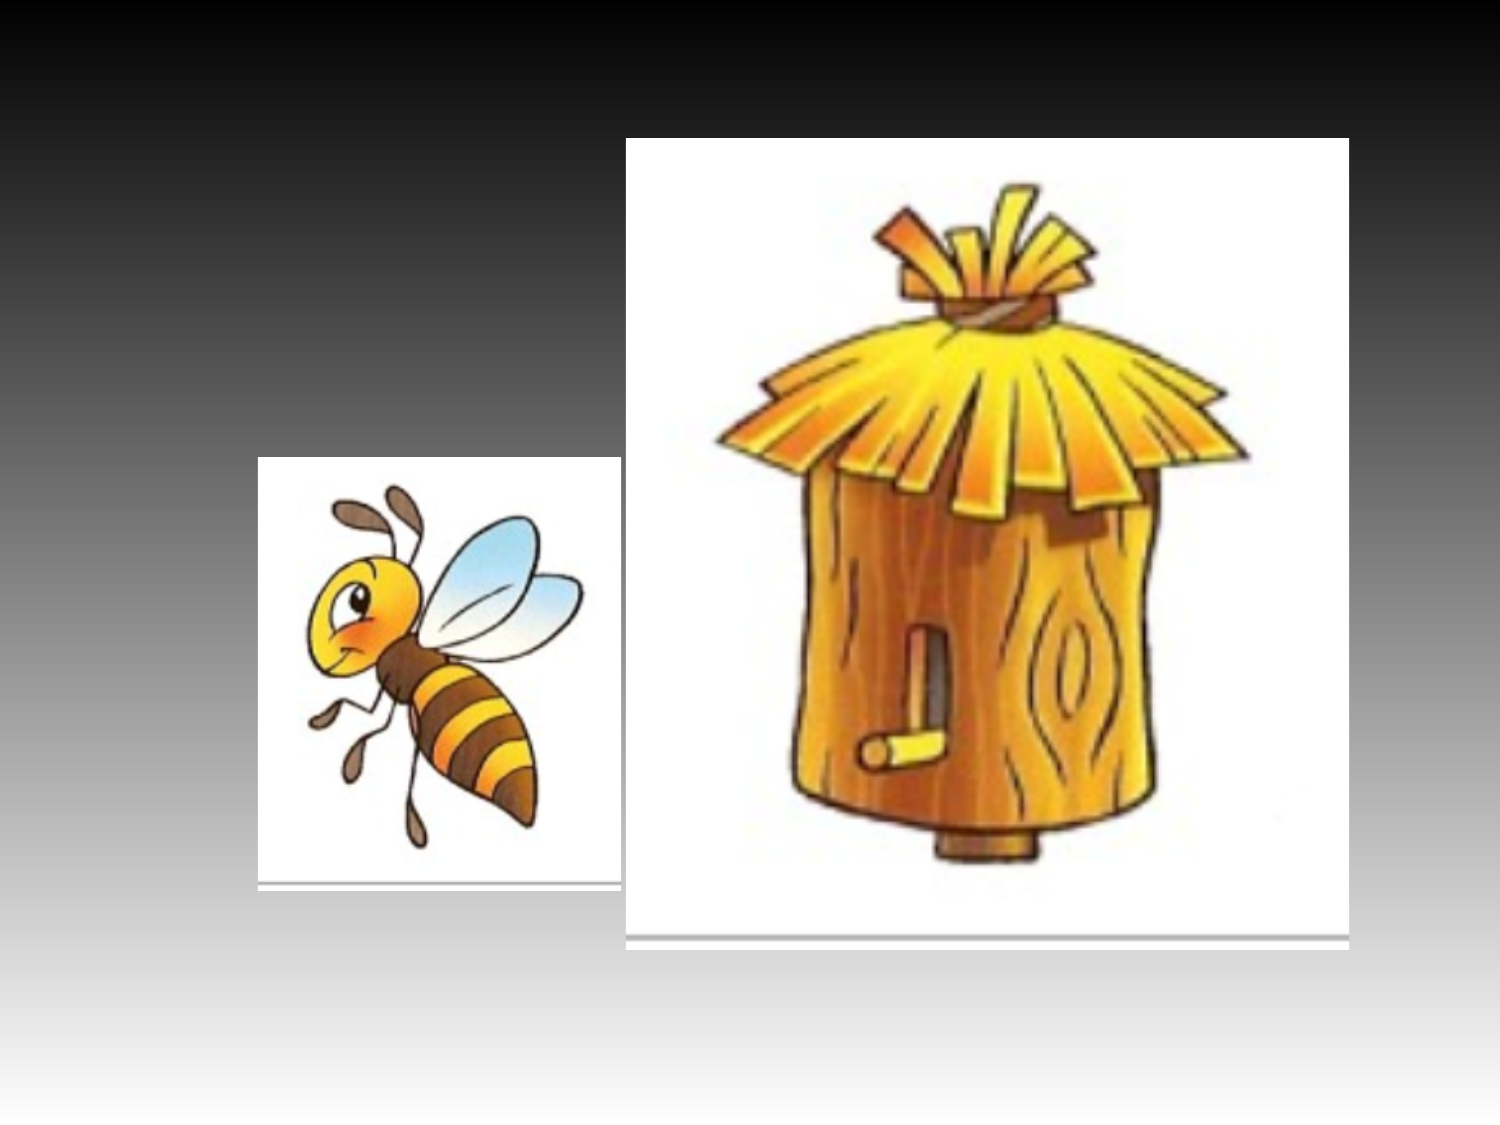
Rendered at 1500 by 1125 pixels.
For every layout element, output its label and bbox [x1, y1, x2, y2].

picture [625, 138, 1350, 950]
picture [257, 457, 622, 891]
